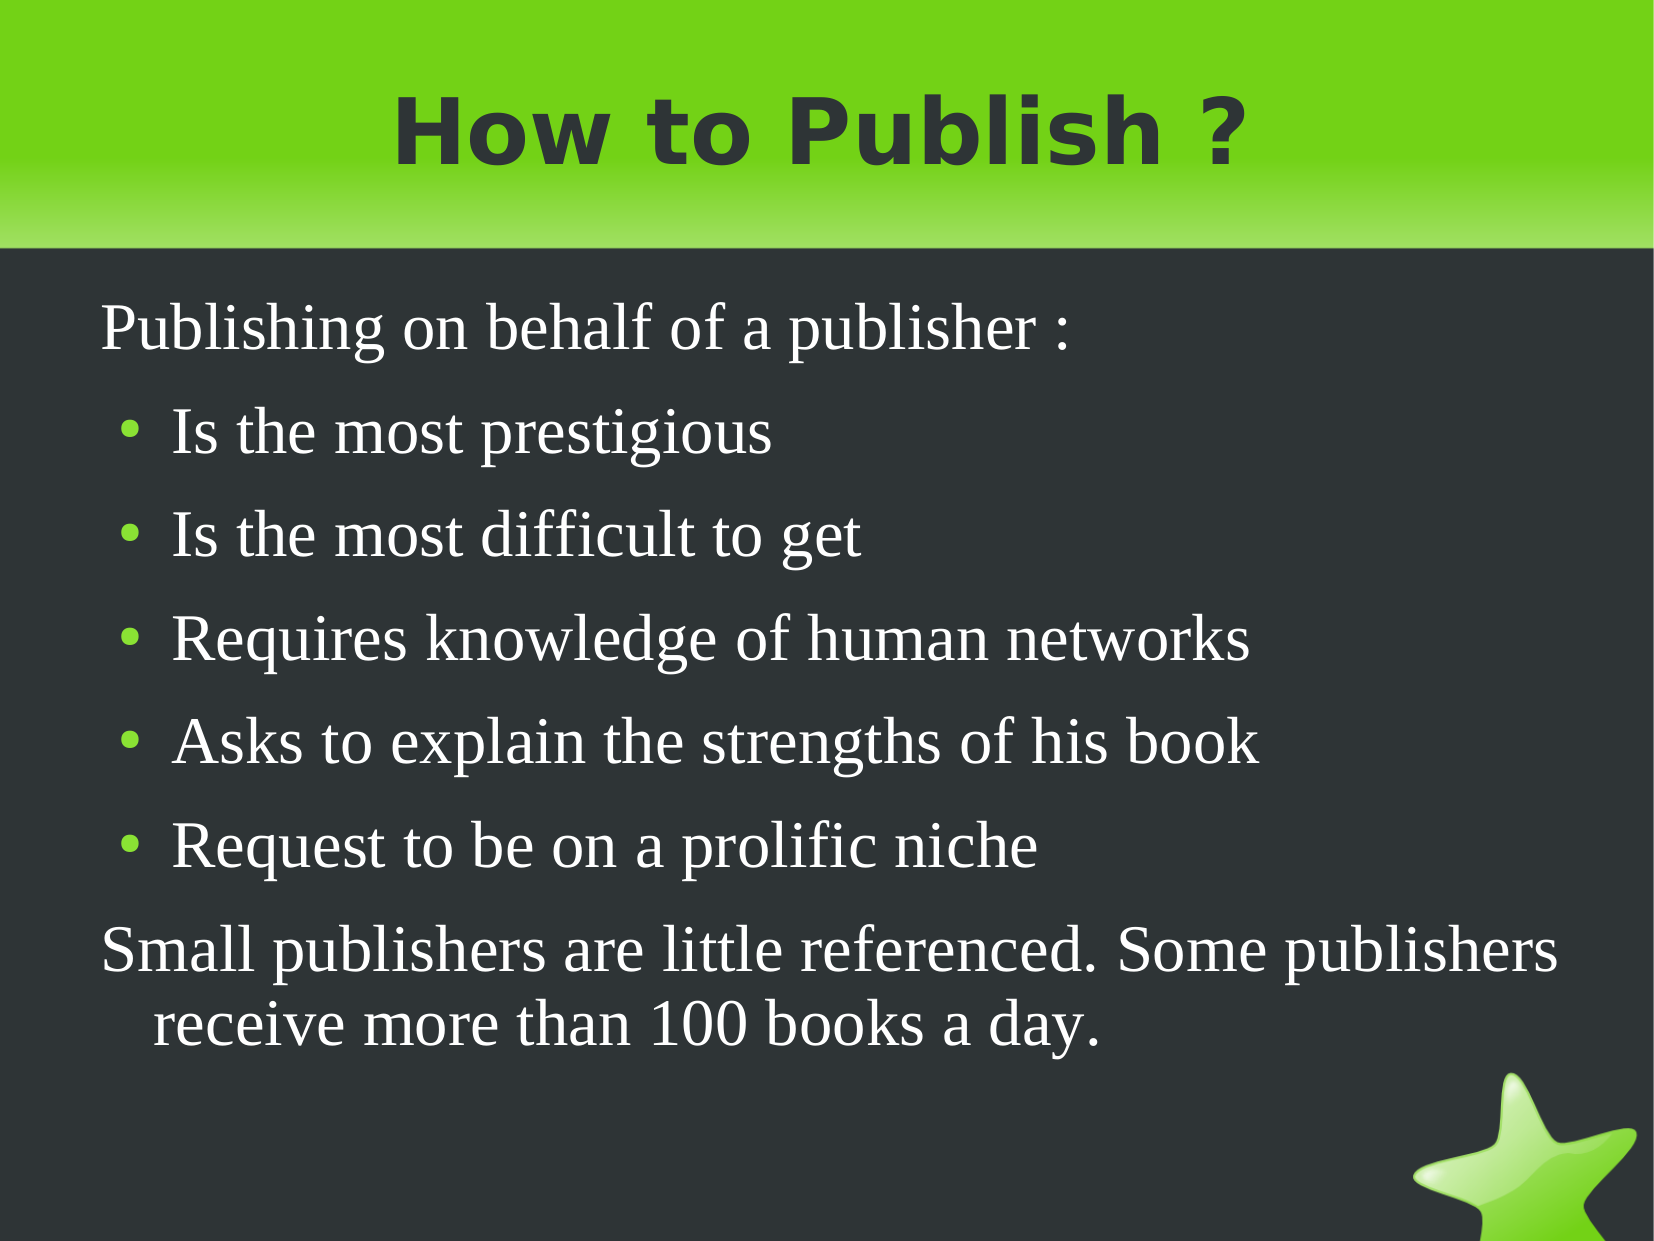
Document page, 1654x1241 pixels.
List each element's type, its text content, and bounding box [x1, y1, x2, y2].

title How to Publish ? [76, 36, 1565, 229]
list Publishing on behalf of a publisher : Is the most prestigious Is the most difficult to get Requires knowledge of human networks Asks to explain the strengths of his book Request to be on a prolific niche Small publishers are little referenced. Some publishers receive more than 100 books a day. [82, 290, 1571, 1114]
picture [0, 0, 1654, 1241]
